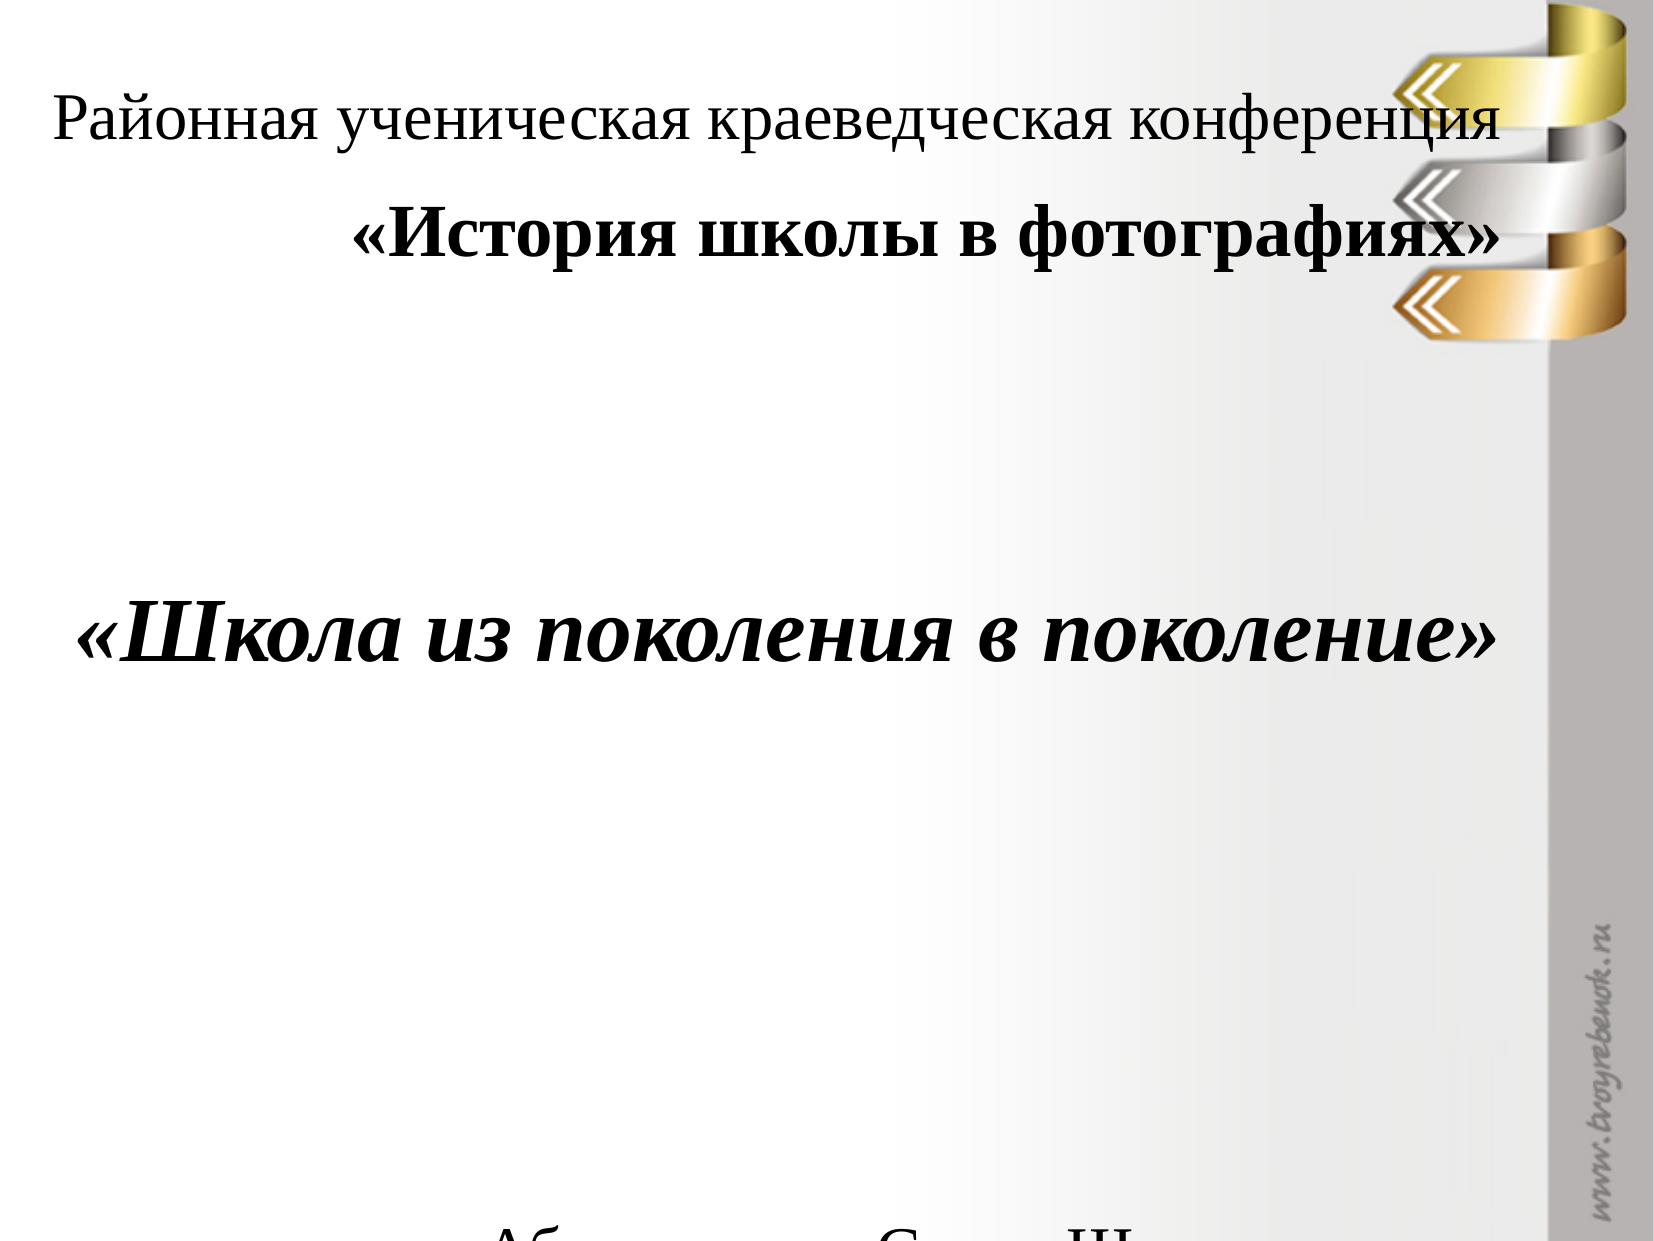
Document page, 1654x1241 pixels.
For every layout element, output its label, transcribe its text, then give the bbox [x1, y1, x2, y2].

subtitle Районная ученическая краеведческая конференция «История школы в фотографиях» «Школа из поколения в поколение» Абдуризаева Саида Шахиддиновна учитель начальных классов. пгт Рамешки 2018 г. [52, 72, 1585, 1241]
